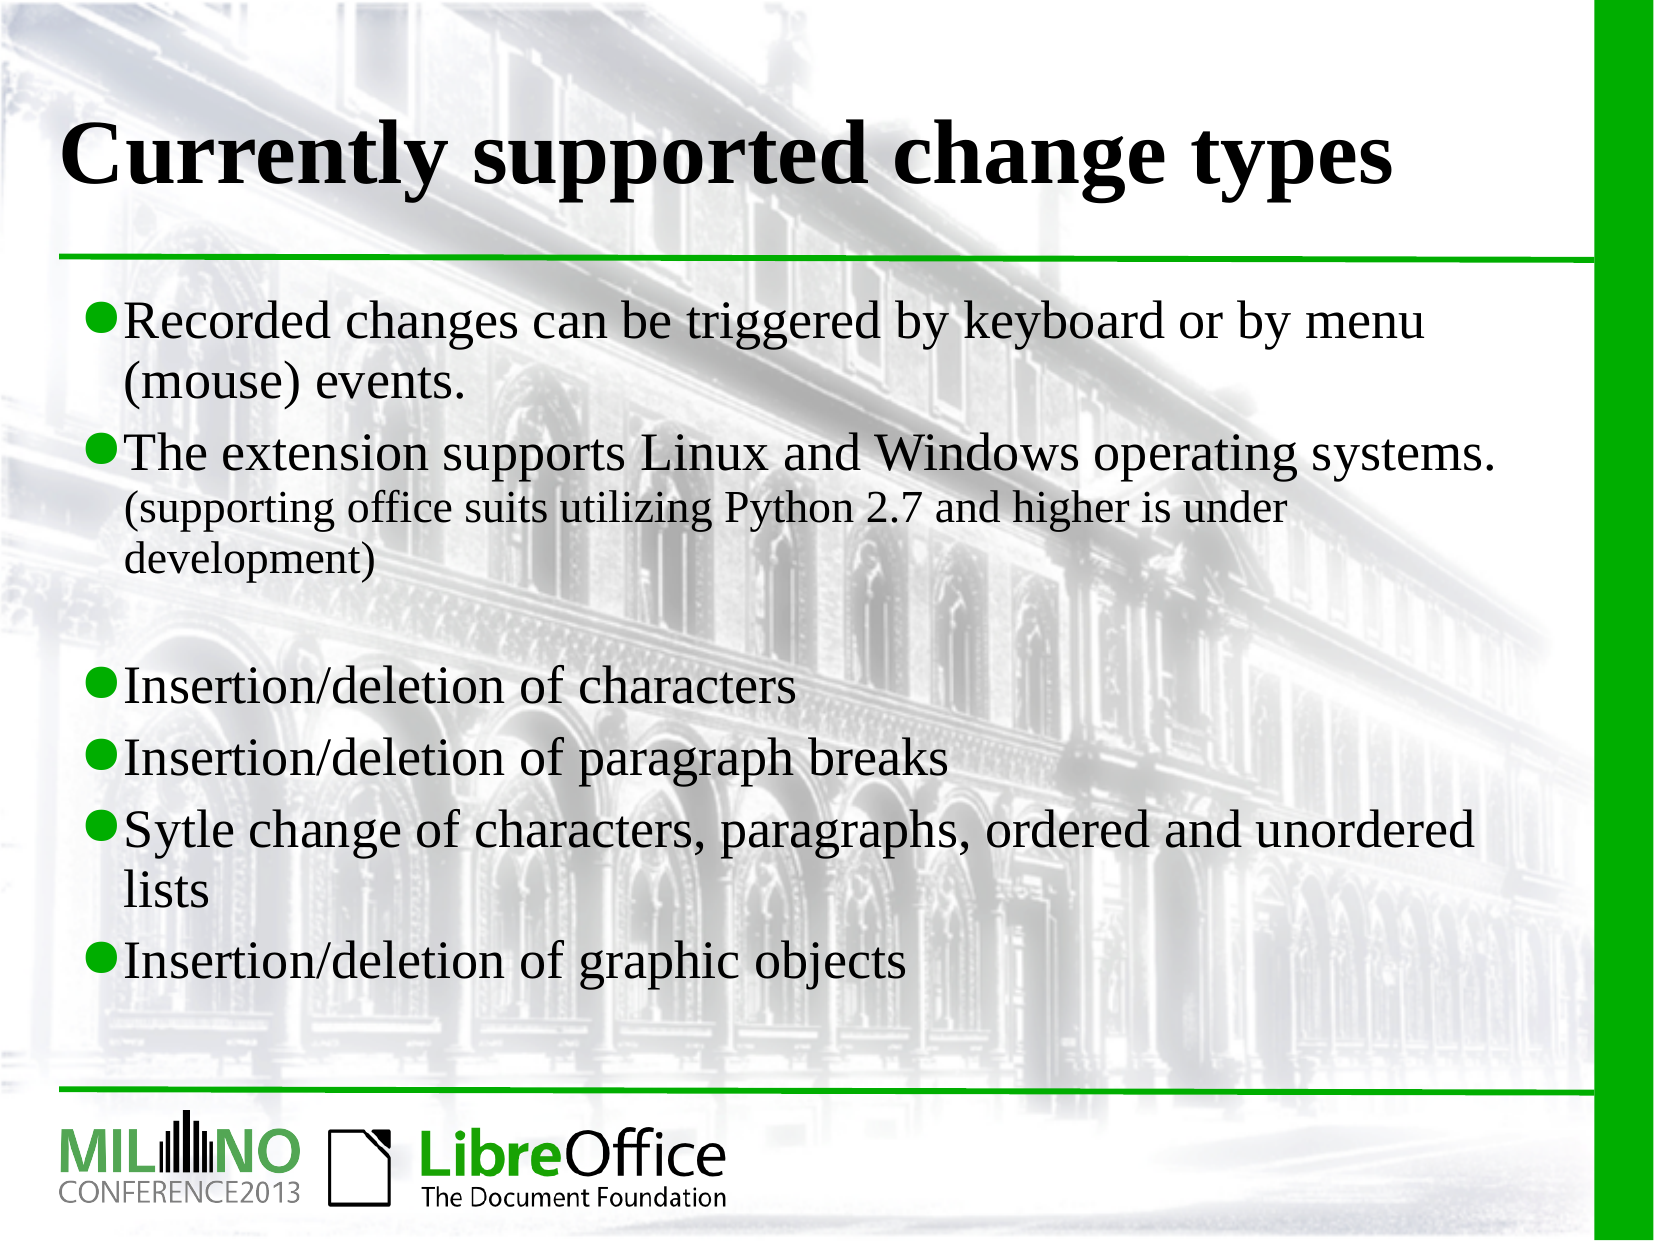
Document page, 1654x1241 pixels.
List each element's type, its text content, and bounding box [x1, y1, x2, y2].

list Recorded changes can be triggered by keyboard or by menu (mouse) events. The extension supports Linux and Windows operating systems. (supporting office suits utilizing Python 2.7 and higher is under development) Insertion/deletion of characters Insertion/deletion of paragraph breaks Sytle change of characters, paragraphs, ordered and unordered lists Insertion/deletion of graphic objects [35, 290, 1524, 1010]
title Currently supported change types [59, 49, 1548, 257]
picture [0, 1, 1594, 1241]
